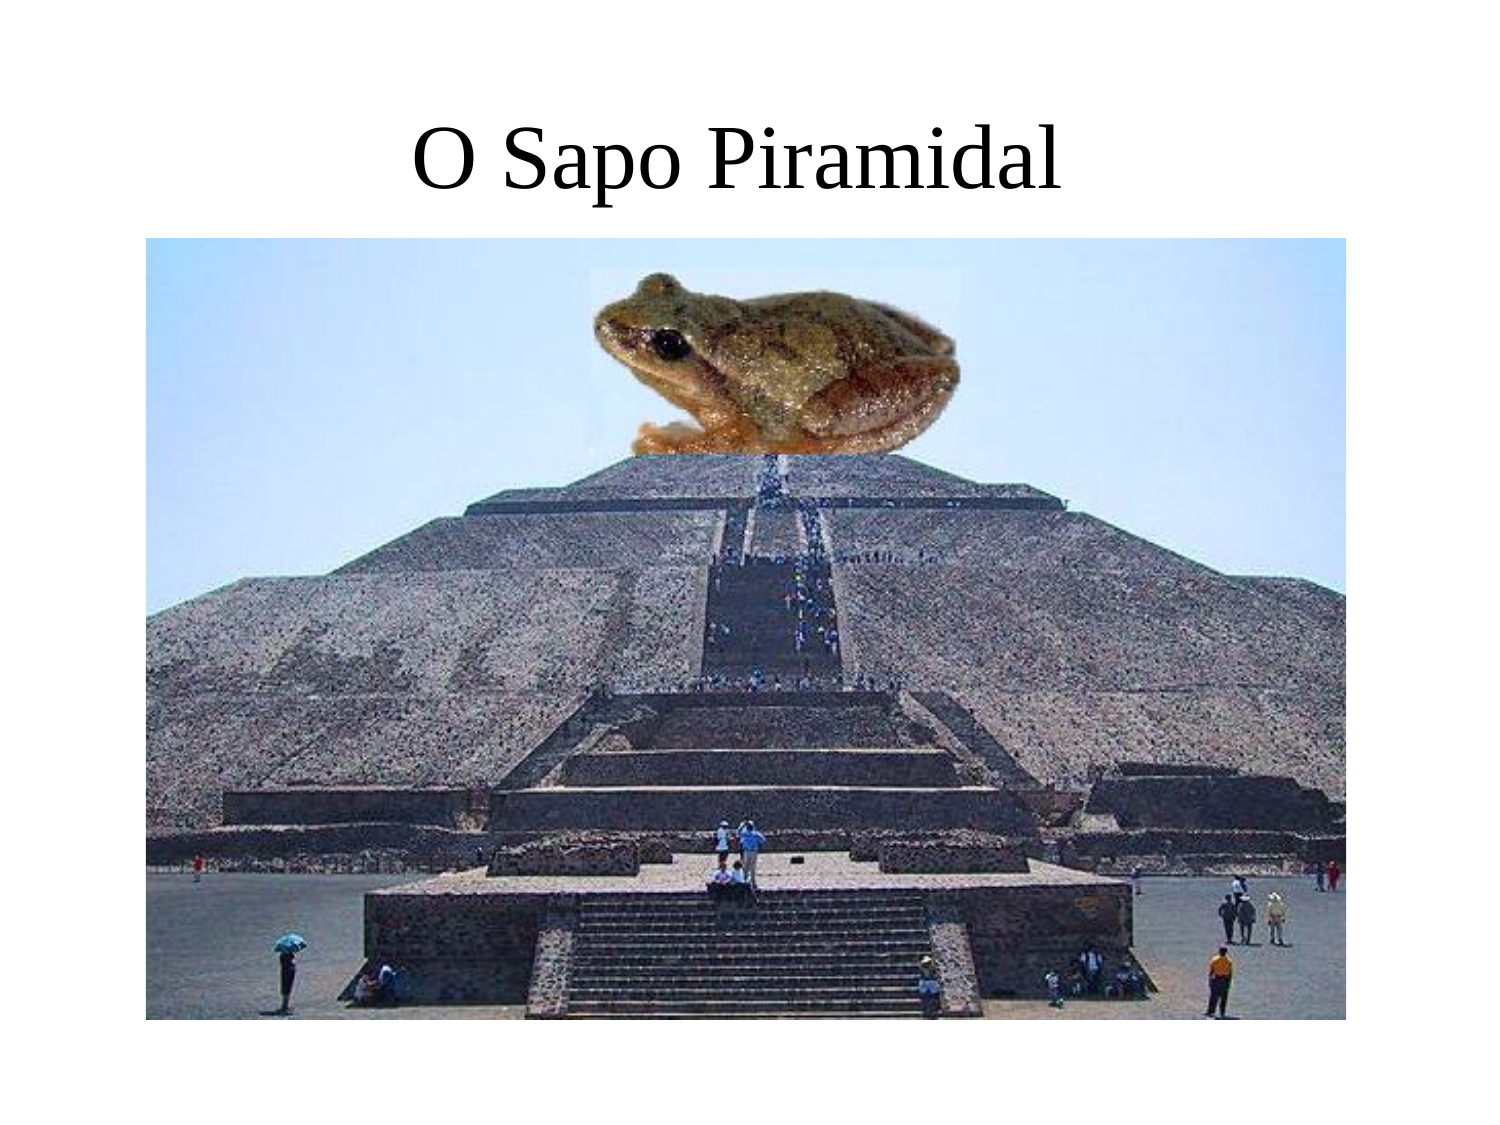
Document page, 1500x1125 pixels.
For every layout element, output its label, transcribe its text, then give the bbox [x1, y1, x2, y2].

picture [145, 238, 1347, 1020]
text_box O Sapo Piramidal [99, 99, 1376, 213]
